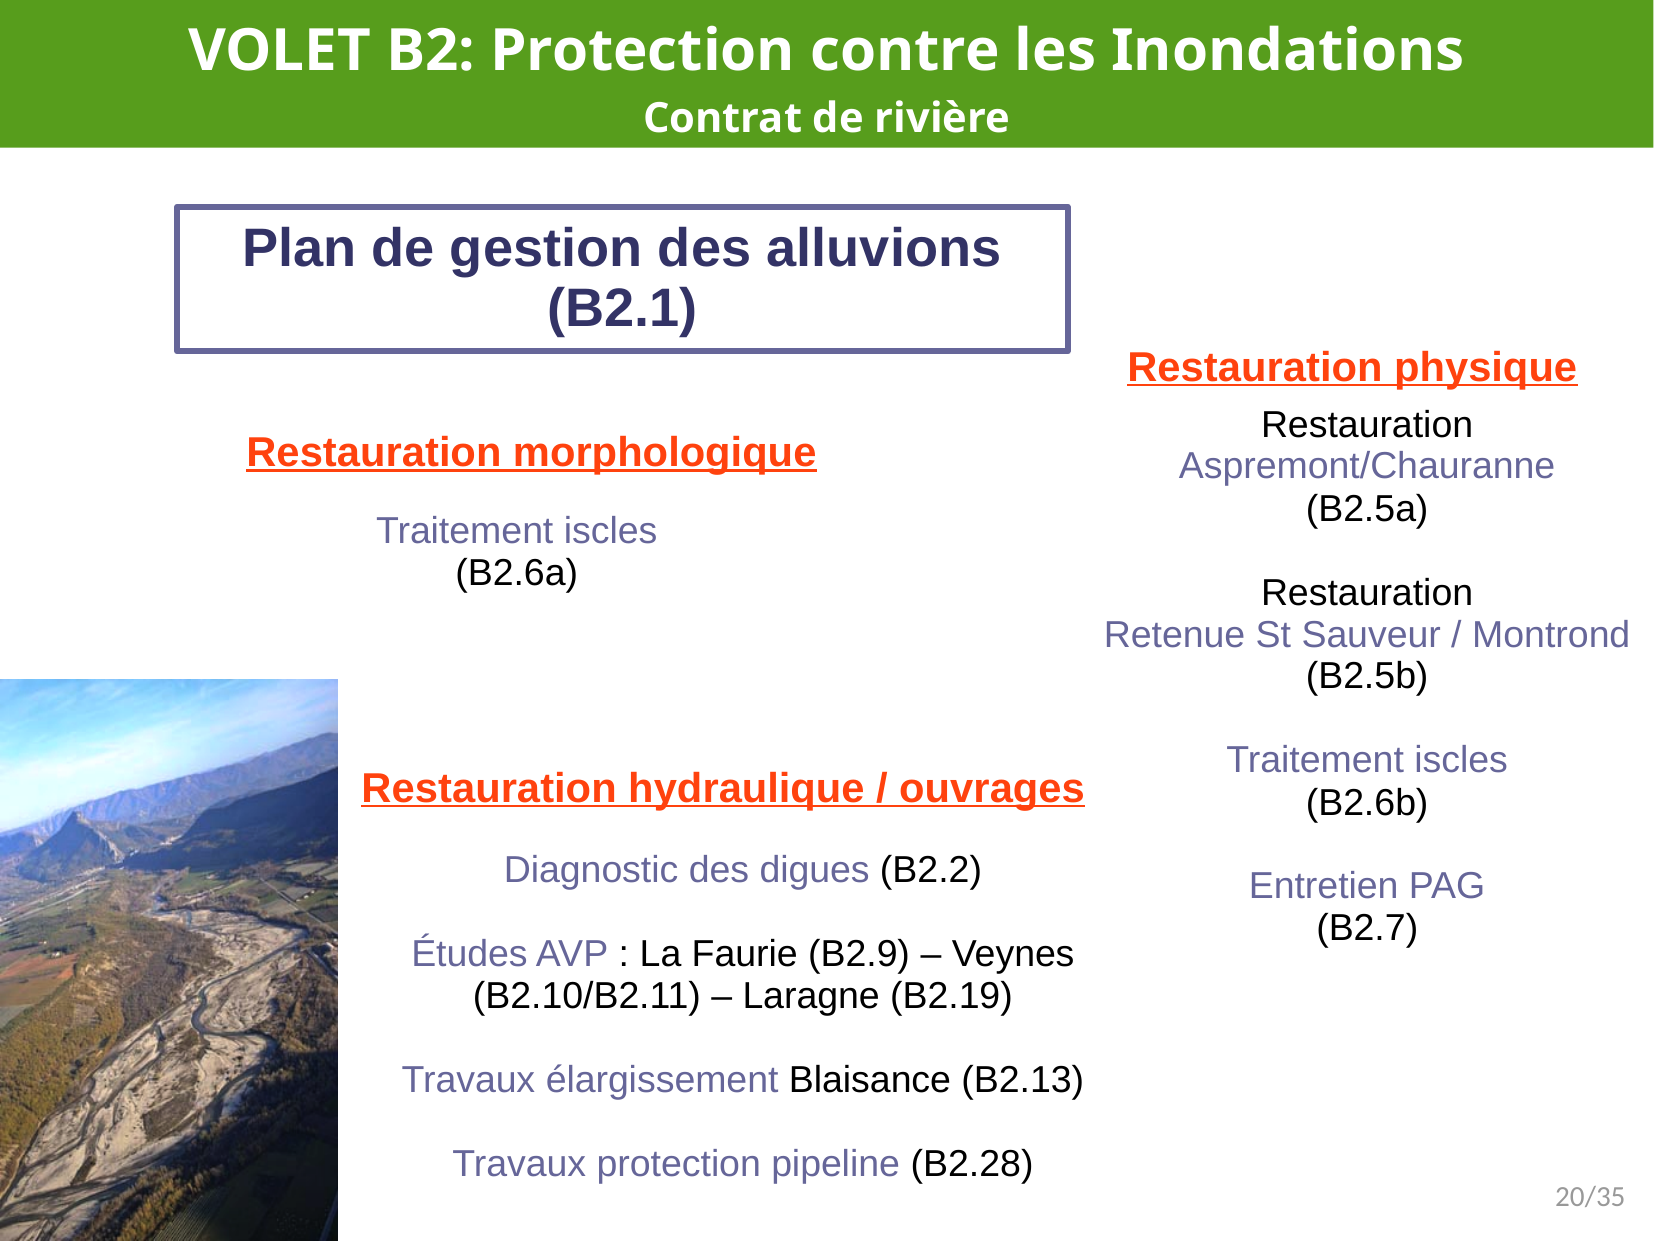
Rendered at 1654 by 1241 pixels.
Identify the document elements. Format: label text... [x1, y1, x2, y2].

text_box Traitement iscles (B2.6a) [295, 501, 739, 643]
text_box Diagnostic des digues (B2.2) Études AVP : La Faurie (B2.9) – Veynes (B2.10/B2.11) – Laragne (B2.19) Travaux élargissement Blaisance (B2.13) Travaux protection pipeline (B2.28) [300, 840, 1186, 1235]
text_box Plan de gestion des alluvions (B2.1) [177, 206, 1068, 352]
text_box Restauration hydraulique / ouvrages [324, 757, 1086, 857]
text_box Restauration morphologique [206, 421, 857, 532]
text_box Restauration physique [1057, 336, 1648, 447]
text_box Restauration Aspremont/Chauranne (B2.5a) Restauration Retenue St Sauveur / Montrond (B2.5b) Traitement iscles (B2.6b) Entretien PAG (B2.7) [1086, 395, 1648, 958]
picture [0, 679, 338, 1241]
text_box VOLET B2: Protection contre les Inondations Contrat de rivière [0, 0, 1654, 148]
